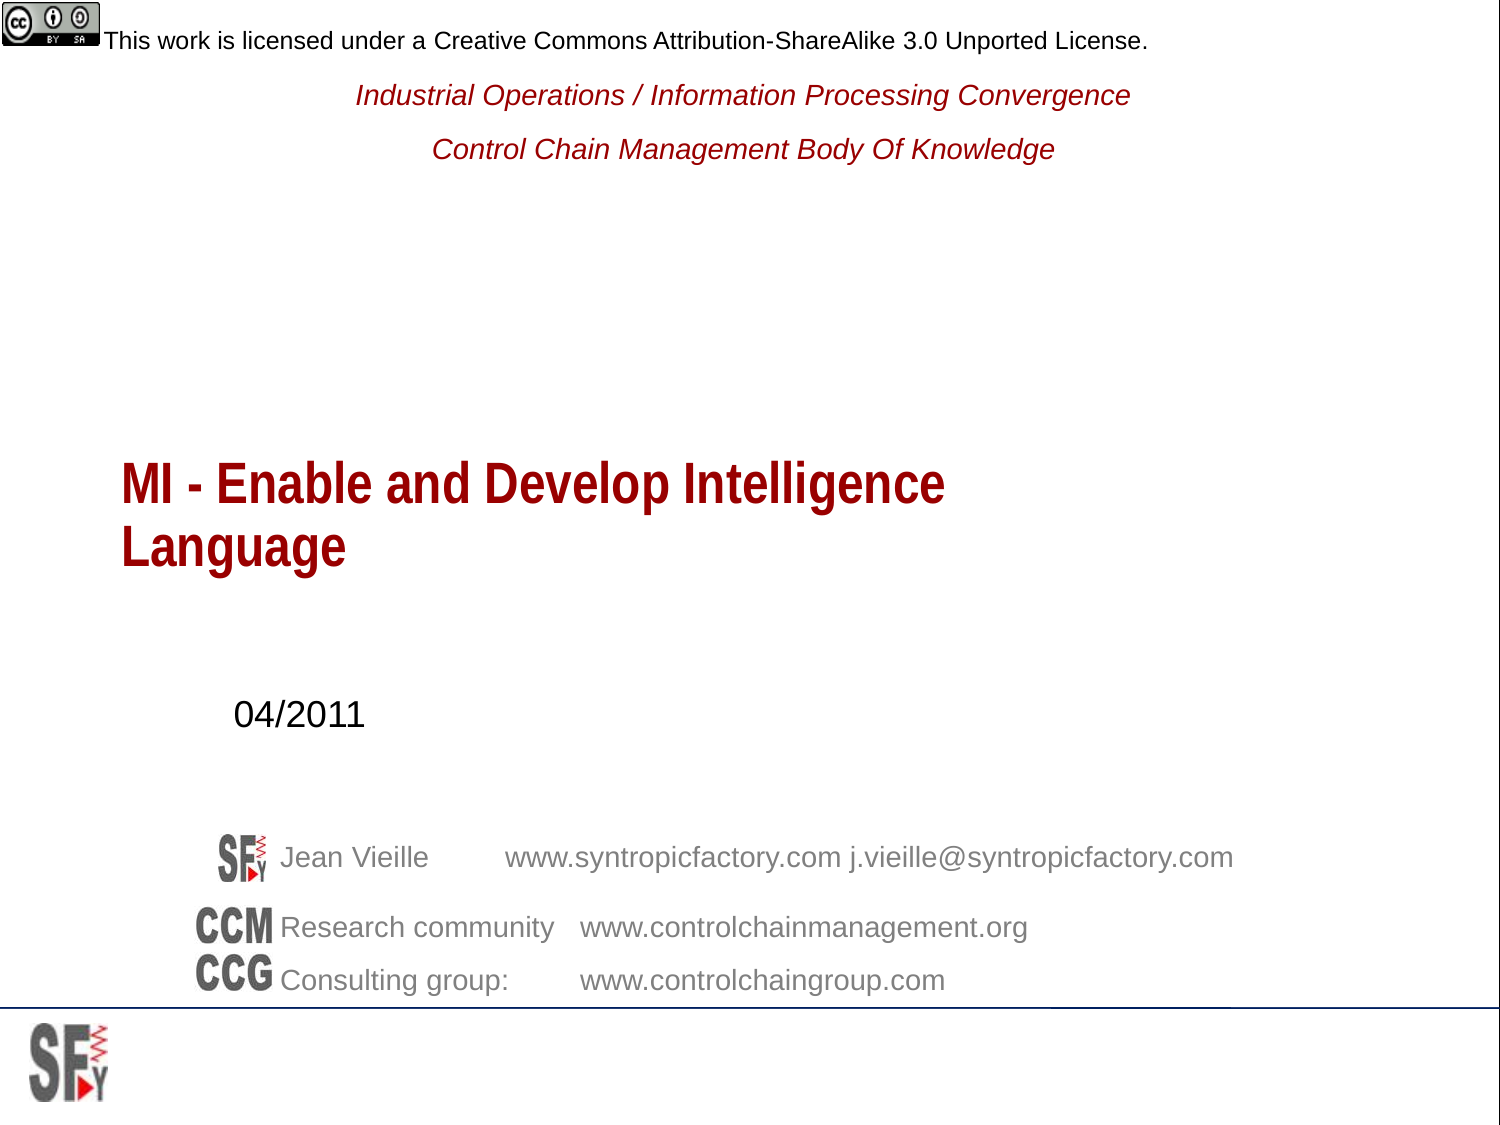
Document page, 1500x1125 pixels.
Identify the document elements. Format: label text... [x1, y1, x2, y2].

picture [194, 952, 273, 992]
text_box 04/2011 [218, 674, 1269, 787]
title MI - Enable and Develop Intelligence Language [106, 438, 1382, 592]
picture [194, 905, 273, 944]
picture [2, 2, 100, 46]
picture [218, 834, 266, 882]
picture [29, 1023, 108, 1102]
